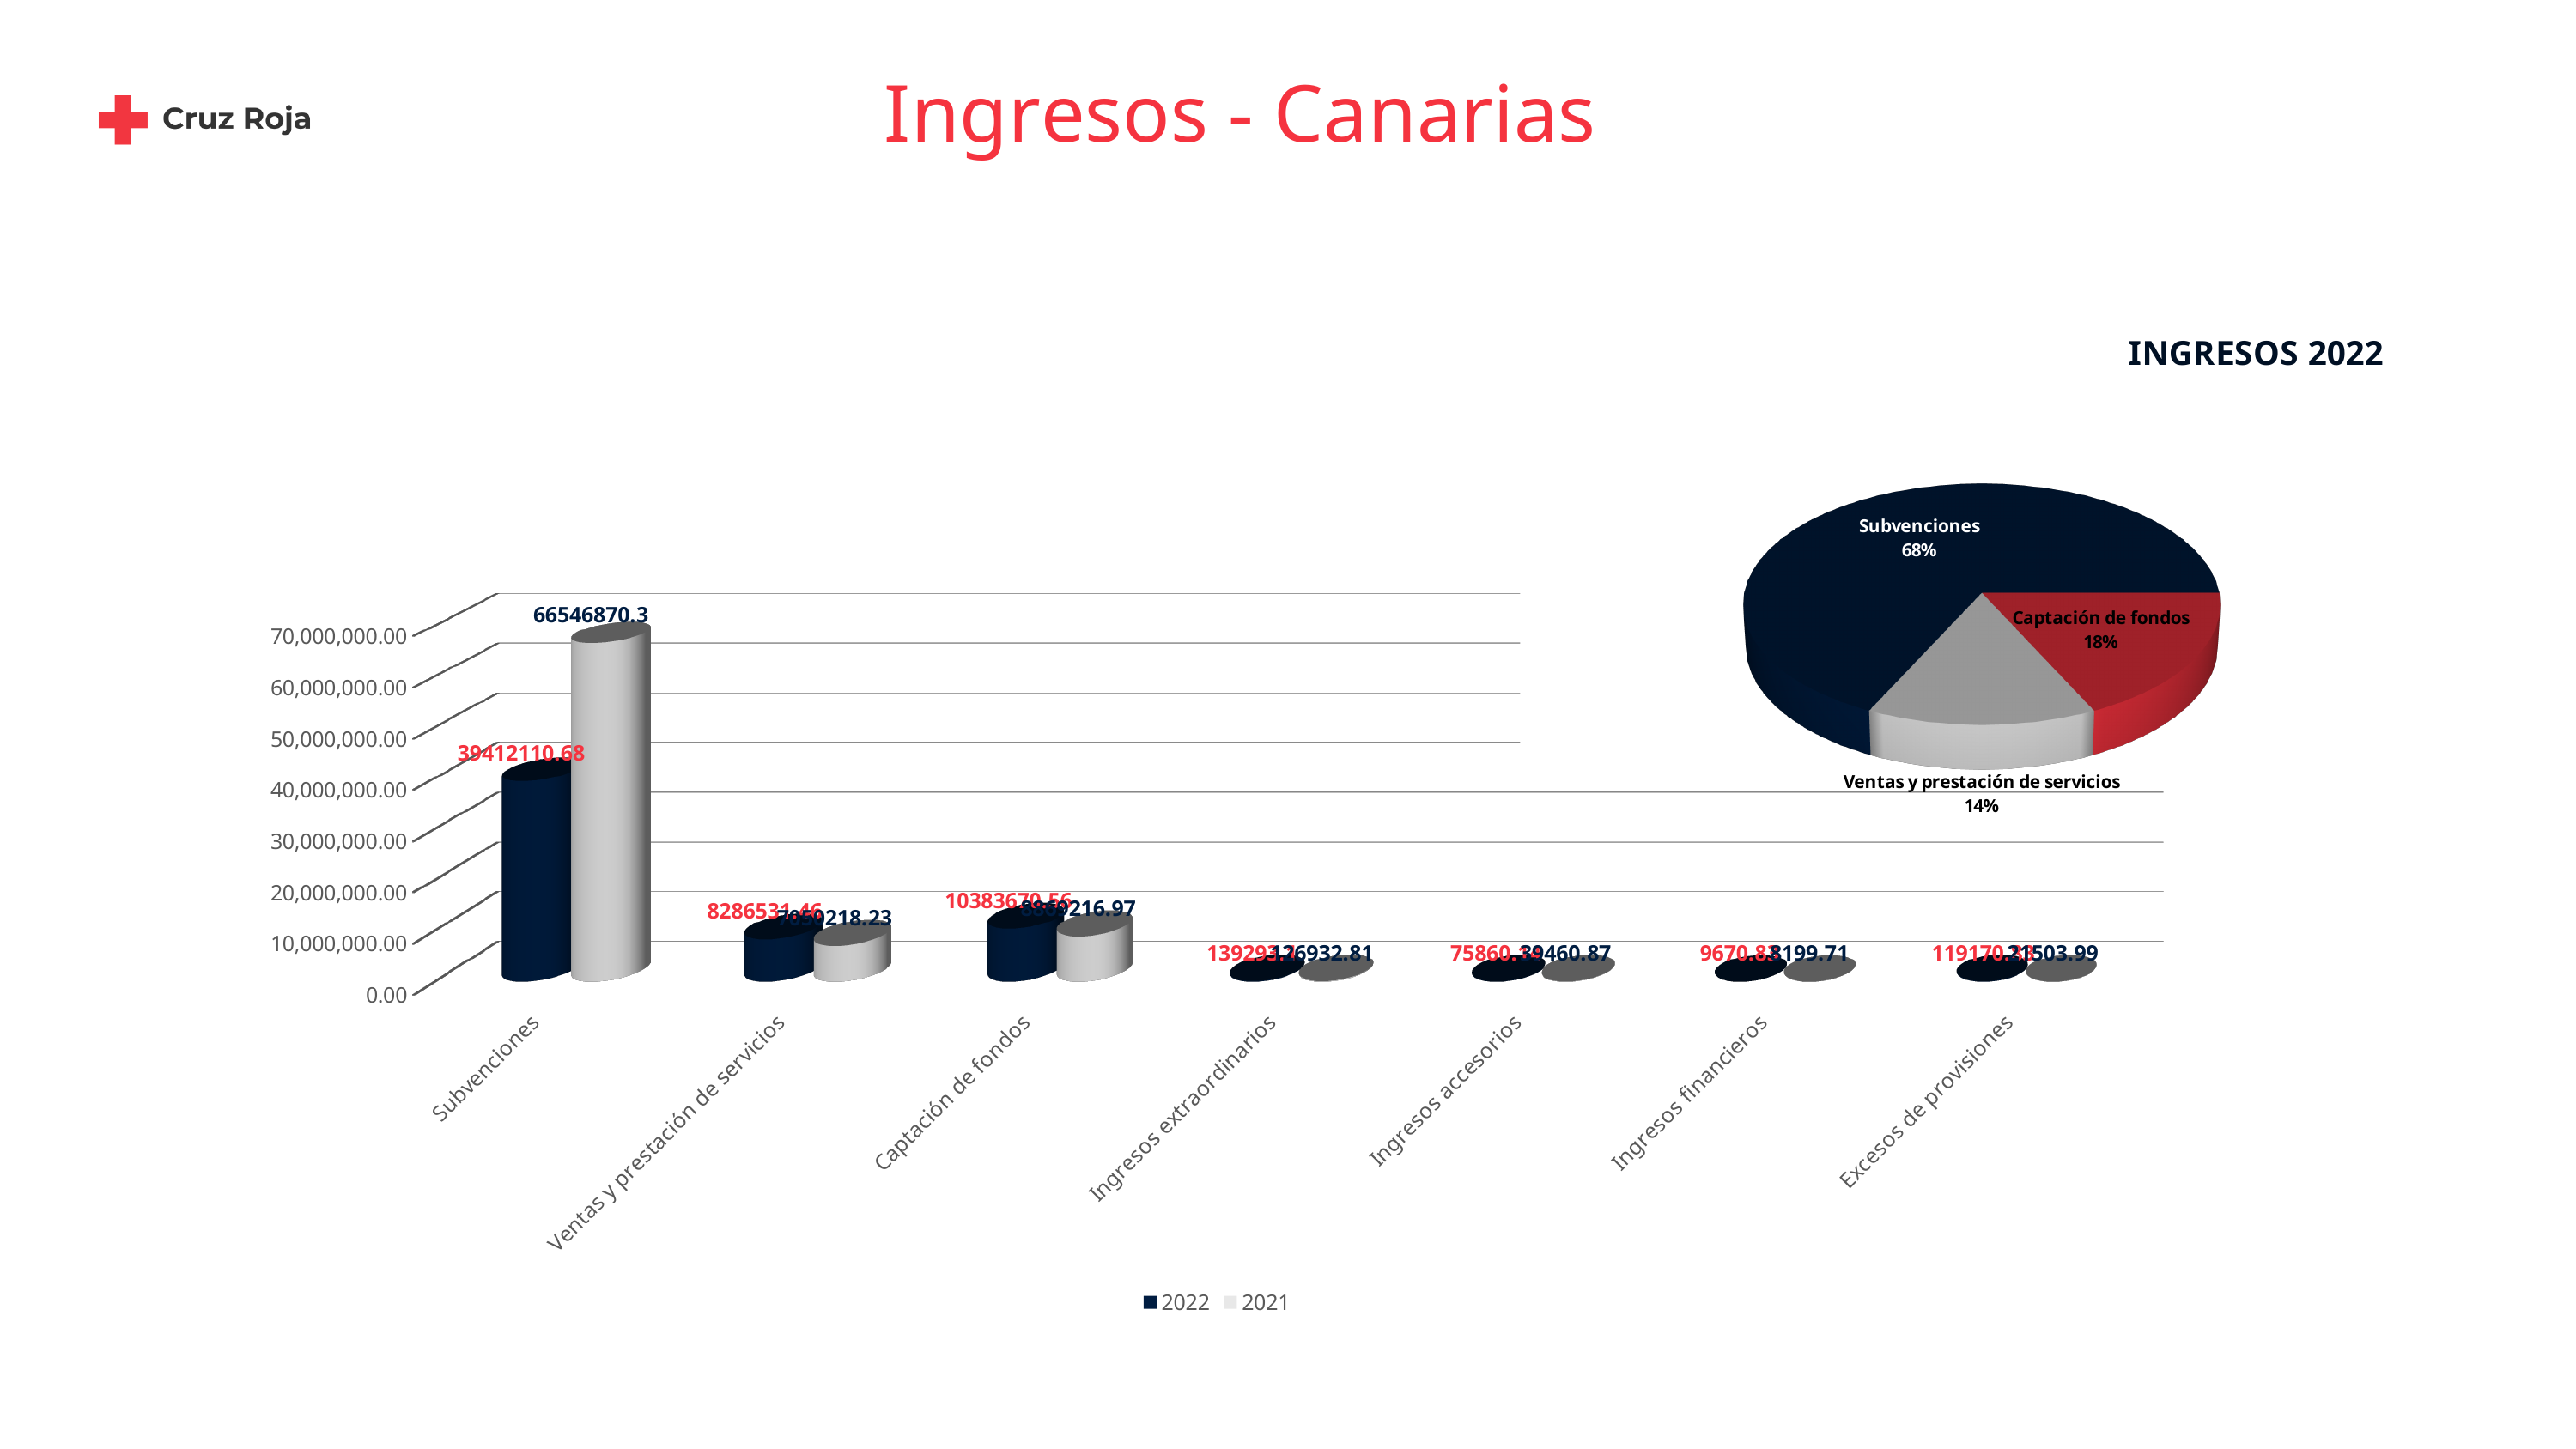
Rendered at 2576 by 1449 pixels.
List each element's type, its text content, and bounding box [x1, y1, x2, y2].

text_box Ingresos - Canarias [871, 75, 2501, 165]
chart [219, 280, 2418, 1323]
